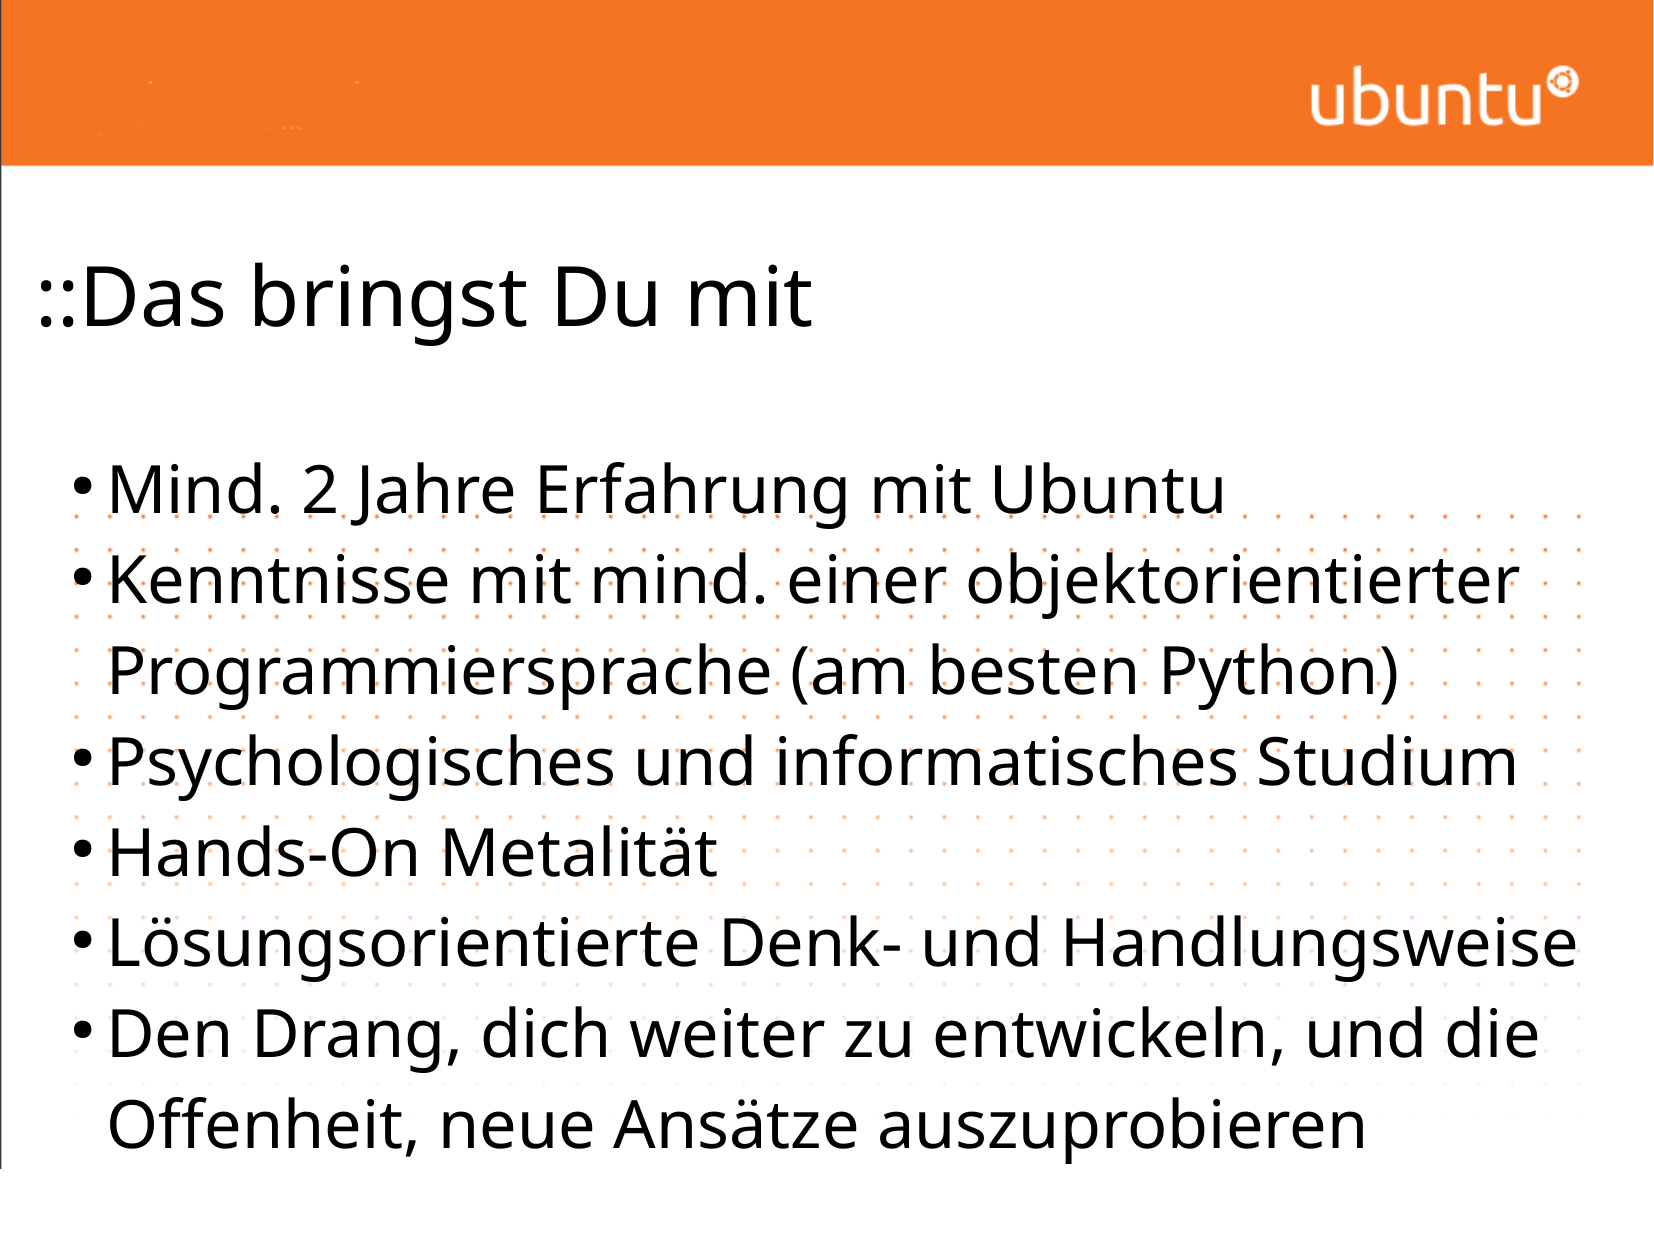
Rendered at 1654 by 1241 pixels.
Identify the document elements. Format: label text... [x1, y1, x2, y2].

picture [0, 0, 1654, 1169]
subtitle ::Das bringst Du mit Mind. 2 Jahre Erfahrung mit Ubuntu Kenntnisse mit mind. einer objektorientierter Programmiersprache (am besten Python) Psychologisches und informatisches Studium Hands-On Metalität Lösungsorientierte Denk- und Handlungsweise Den Drang, dich weiter zu entwickeln, und die Offenheit, neue Ansätze auszuprobieren [35, 153, 1619, 1241]
